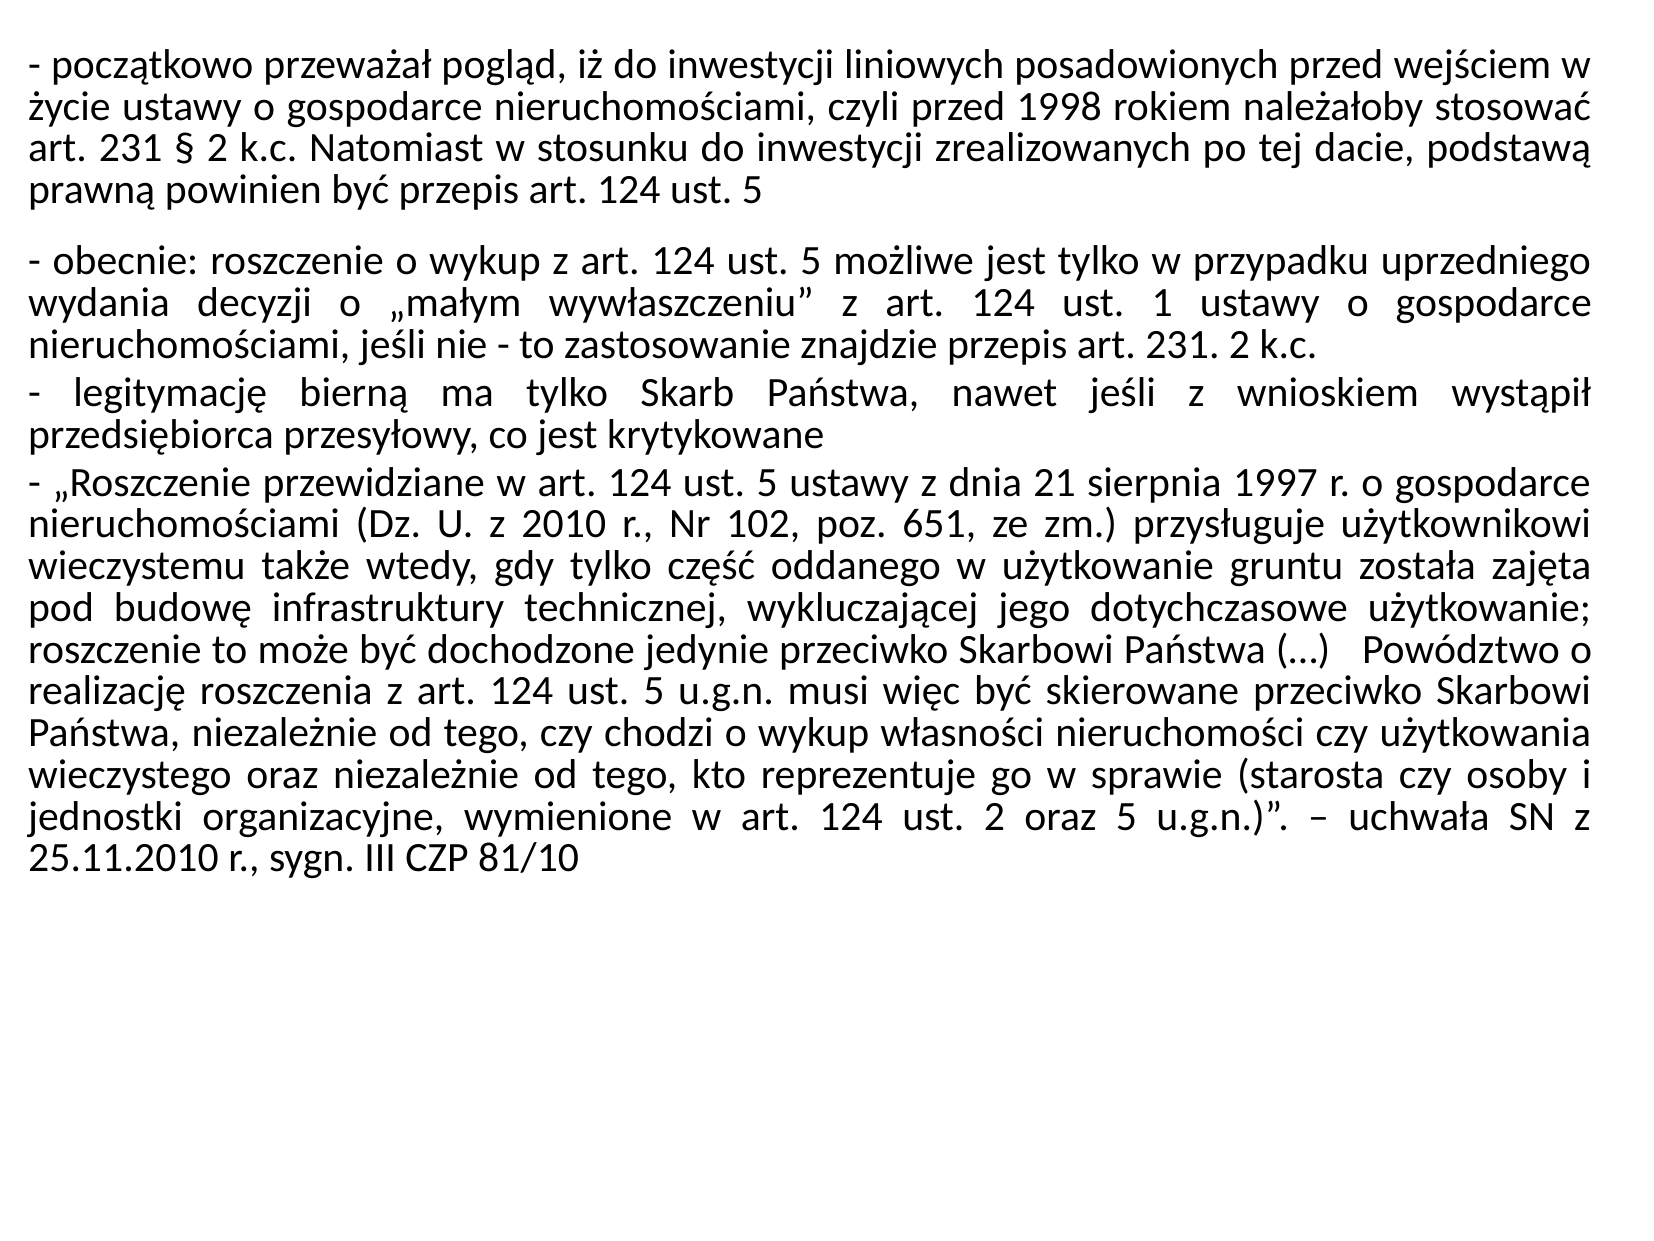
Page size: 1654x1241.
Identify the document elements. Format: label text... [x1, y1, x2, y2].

list - początkowo przeważał pogląd, iż do inwestycji liniowych posadowionych przed wejściem w życie ustawy o gospodarce nieruchomościami, czyli przed 1998 rokiem należałoby stosować art. 231 § 2 k.c. Natomiast w stosunku do inwestycji zrealizowanych po tej dacie, podstawą prawną powinien być przepis art. 124 ust. 5 - obecnie: roszczenie o wykup z art. 124 ust. 5 możliwe jest tylko w przypadku uprzedniego wydania decyzji o „małym wywłaszczeniu” z art. 124 ust. 1 ustawy o gospodarce nieruchomościami, jeśli nie - to zastosowanie znajdzie przepis art. 231. 2 k.c. - legitymację bierną ma tylko Skarb Państwa, nawet jeśli z wnioskiem wystąpił przedsiębiorca przesyłowy, co jest krytykowane - „Roszczenie przewidziane w art. 124 ust. 5 ustawy z dnia 21 sierpnia 1997 r. o gospodarce nieruchomościami (Dz. U. z 2010 r., Nr 102, poz. 651, ze zm.) przysługuje użytkownikowi wieczystemu także wtedy, gdy tylko część oddanego w użytkowanie gruntu została zajęta pod budowę infrastruktury technicznej, wykluczającej jego dotychczasowe użytkowanie; roszczenie to może być dochodzone jedynie przeciwko Skarbowi Państwa (…) Powództwo o realizację roszczenia z art. 124 ust. 5 u.g.n. musi więc być skierowane przeciwko Skarbowi Państwa, niezależnie od tego, czy chodzi o wykup własności nieruchomości czy użytkowania wieczystego oraz niezależnie od tego, kto reprezentuje go w sprawie (starosta czy osoby i jednostki organizacyjne, wymienione w art. 124 ust. 2 oraz 5 u.g.n.)”. – uchwała SN z 25.11.2010 r., sygn. III CZP 81/10 [28, 47, 1593, 1206]
